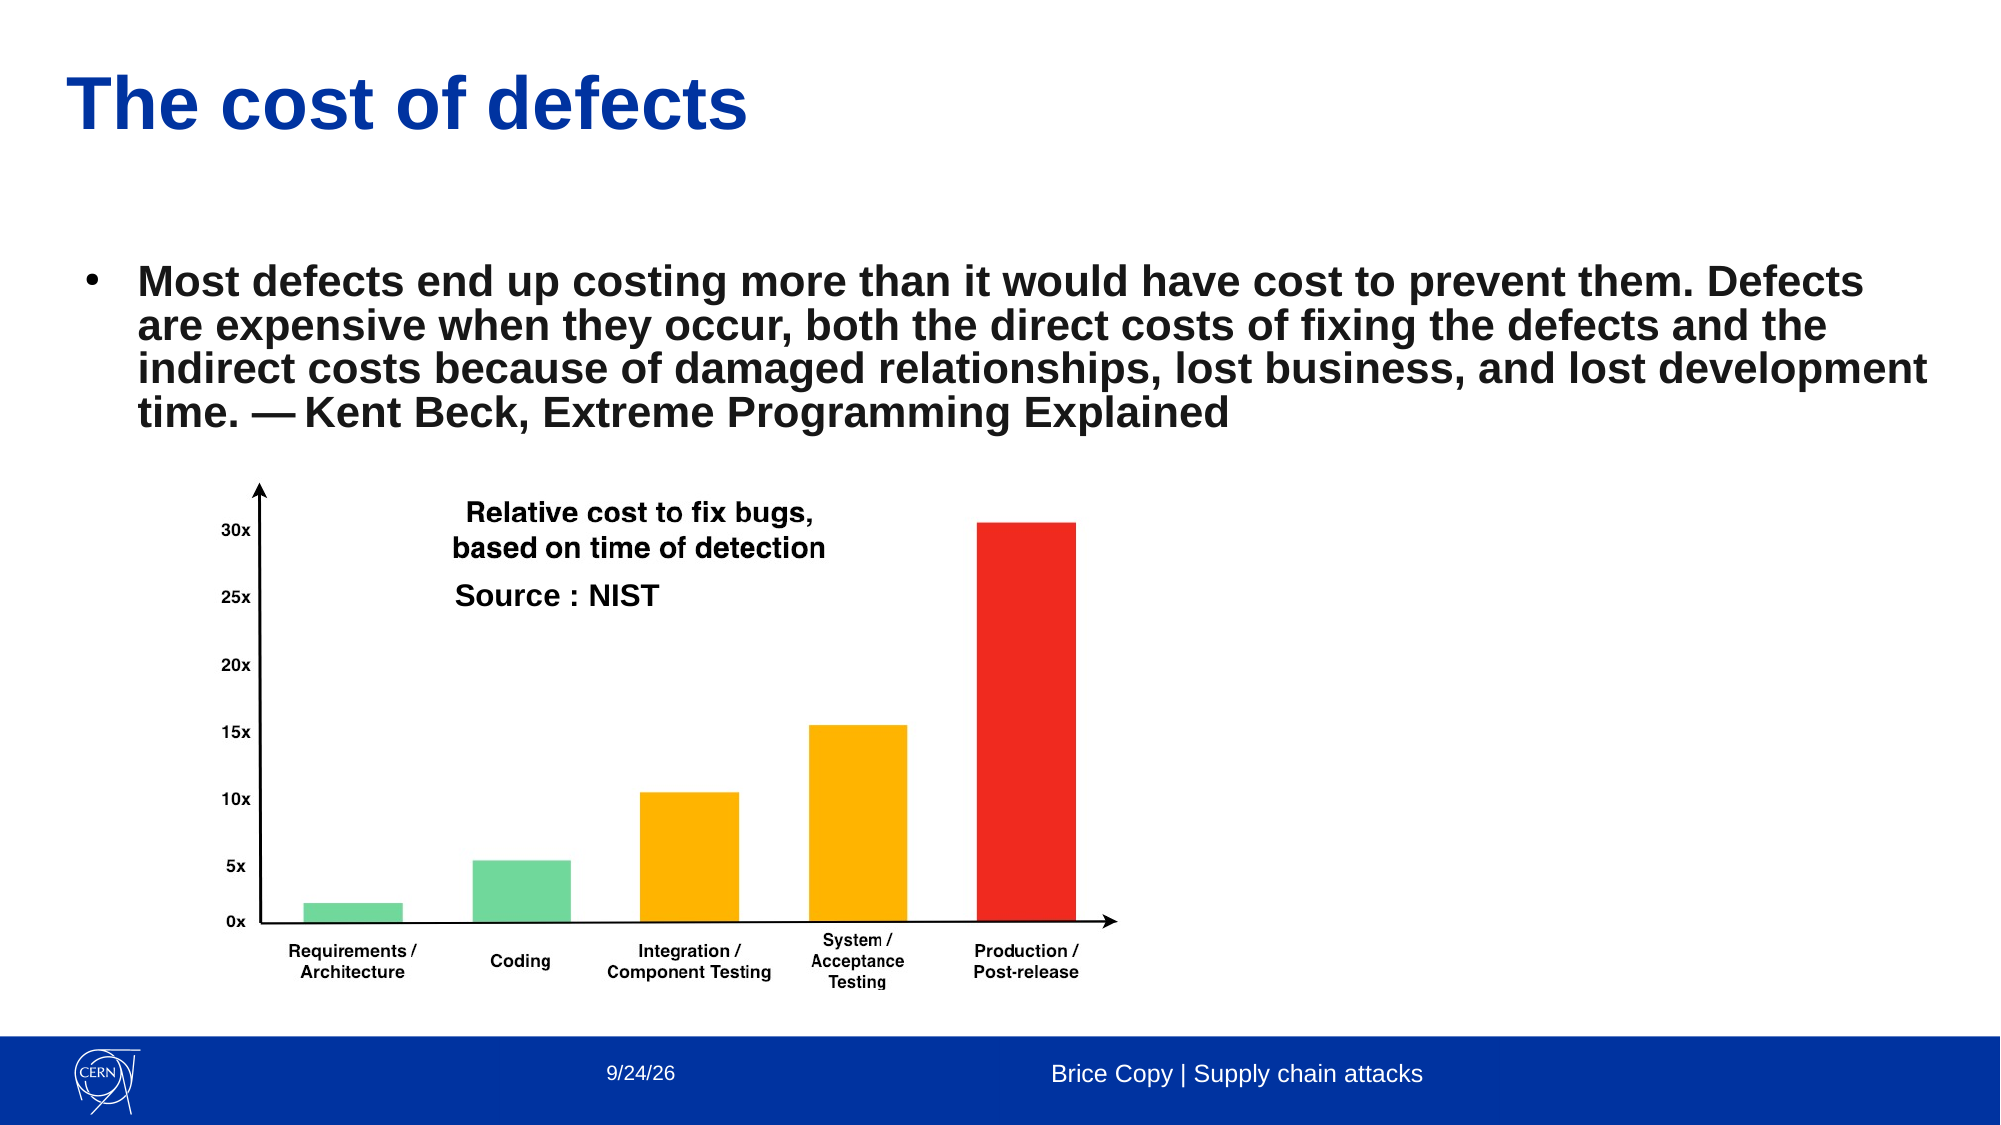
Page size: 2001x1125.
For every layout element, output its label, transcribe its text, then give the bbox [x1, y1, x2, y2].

picture [0, 1036, 2000, 1125]
title The cost of defects [66, 61, 1933, 237]
text_box Source : NIST [440, 571, 781, 661]
picture [143, 453, 1216, 991]
list Most defects end up costing more than it would have cost to prevent them. Defects are expensive when they occur, both the direct costs of fixing the defects and the indirect costs because of damaged relationships, lost business, and lost development time. — Kent Beck, Extreme Programming Explained [66, 261, 1933, 1018]
